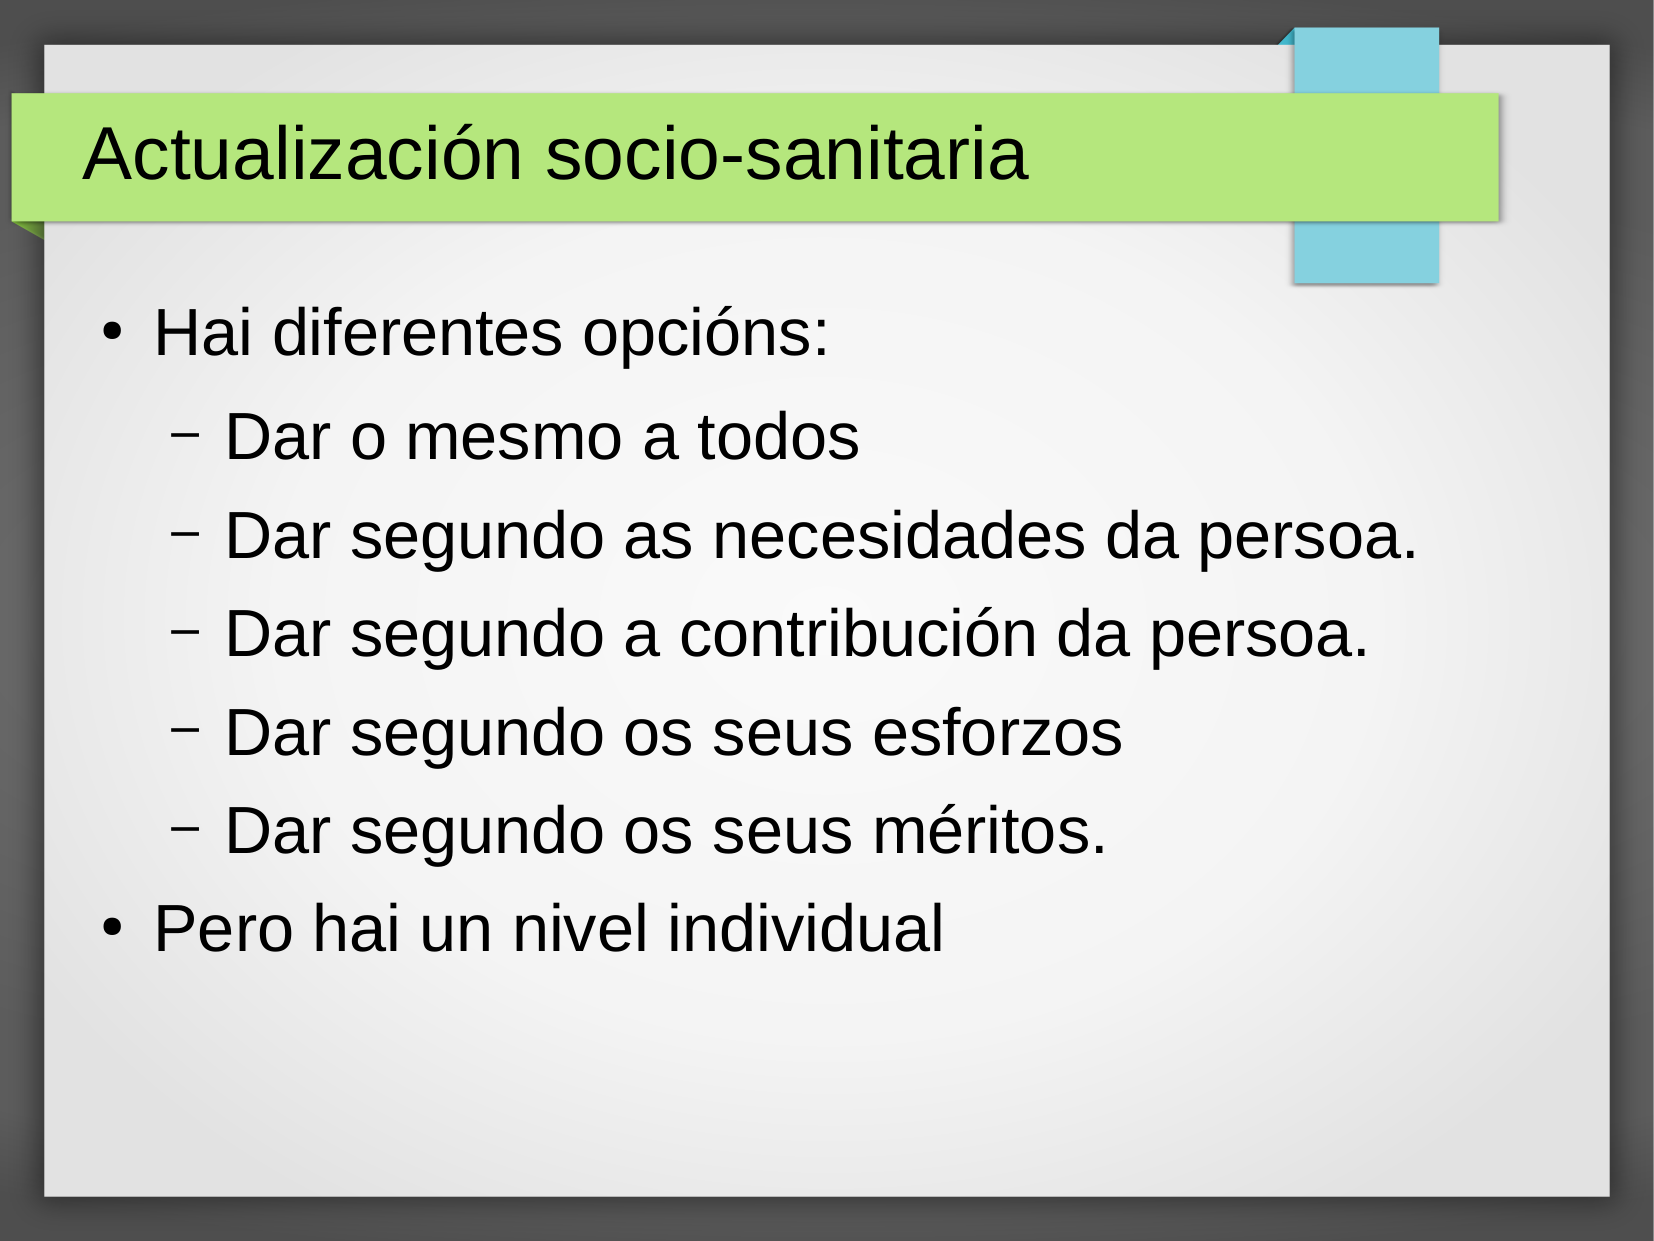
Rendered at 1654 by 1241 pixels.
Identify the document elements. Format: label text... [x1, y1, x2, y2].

title Actualización socio-sanitaria [82, 94, 1264, 213]
list Hai diferentes opcións: Dar o mesmo a todos Dar segundo as necesidades da persoa. Dar segundo a contribución da persoa. Dar segundo os seus esforzos Dar segundo os seus méritos. Pero hai un nivel individual [82, 295, 1571, 1015]
picture [0, 0, 1654, 1241]
